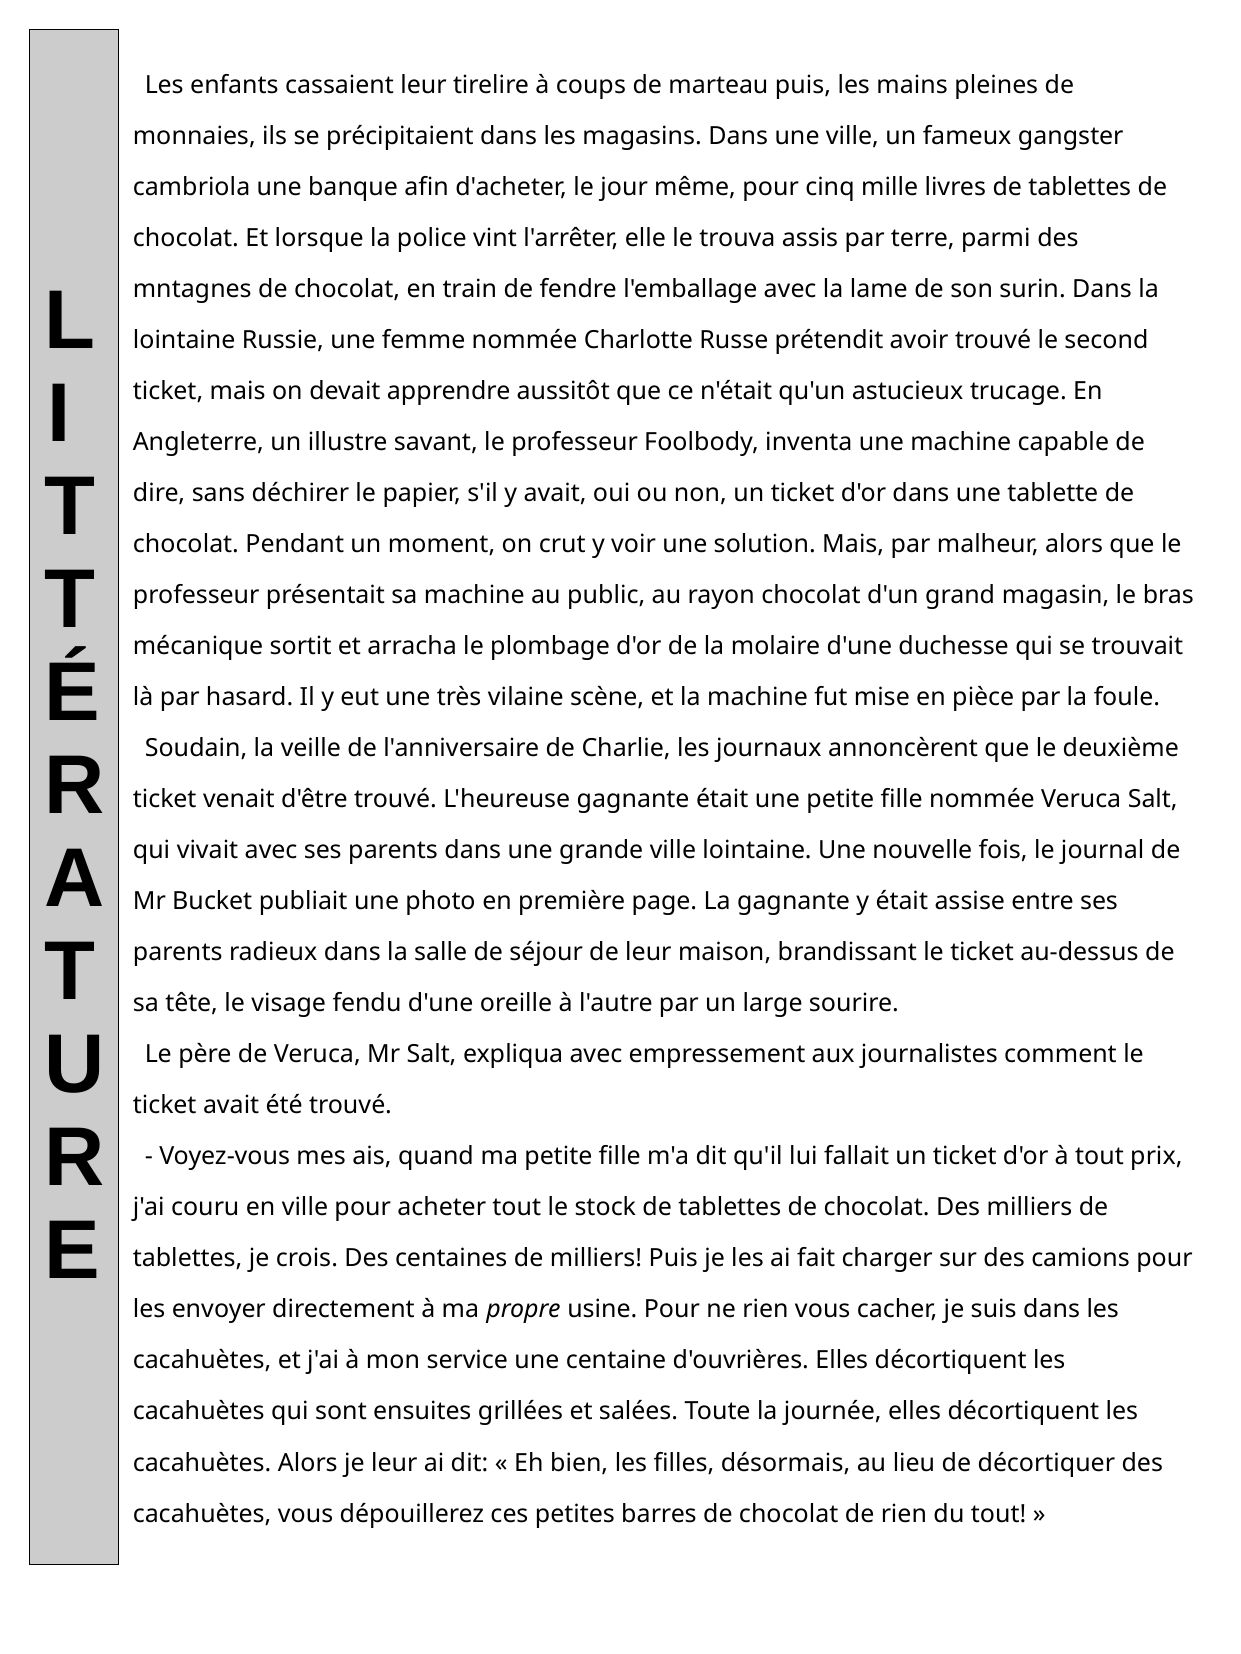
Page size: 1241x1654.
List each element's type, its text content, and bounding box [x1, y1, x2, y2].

text_box Les enfants cassaient leur tirelire à coups de marteau puis, les mains pleines de monnaies, ils se précipitaient dans les magasins. Dans une ville, un fameux gangster cambriola une banque afin d'acheter, le jour même, pour cinq mille livres de tablettes de chocolat. Et lorsque la police vint l'arrêter, elle le trouva assis par terre, parmi des mntagnes de chocolat, en train de fendre l'emballage avec la lame de son surin. Dans la lointaine Russie, une femme nommée Charlotte Russe prétendit avoir trouvé le second ticket, mais on devait apprendre aussitôt que ce n'était qu'un astucieux trucage. En Angleterre, un illustre savant, le professeur Foolbody, inventa une machine capable de dire, sans déchirer le papier, s'il y avait, oui ou non, un ticket d'or dans une tablette de chocolat. Pendant un moment, on crut y voir une solution. Mais, par malheur, alors que le professeur présentait sa machine au public, au rayon chocolat d'un grand magasin, le bras mécanique sortit et arracha le plombage d'or de la molaire d'une duchesse qui se trouvait là par hasard. Il y eut une très vilaine scène, et la machine fut mise en pièce par la foule. Soudain, la veille de l'anniversaire de Charlie, les journaux annoncèrent que le deuxième ticket venait d'être trouvé. L'heureuse gagnante était une petite fille nommée Veruca Salt, qui vivait avec ses parents dans une grande ville lointaine. Une nouvelle fois, le journal de Mr Bucket publiait une photo en première page. La gagnante y était assise entre ses parents radieux dans la salle de séjour de leur maison, brandissant le ticket au-dessus de sa tête, le visage fendu d'une oreille à l'autre par un large sourire. Le père de Veruca, Mr Salt, expliqua avec empressement aux journalistes comment le ticket avait été trouvé. - Voyez-vous mes ais, quand ma petite fille m'a dit qu'il lui fallait un ticket d'or à tout prix, j'ai couru en ville pour acheter tout le stock de tablettes de chocolat. Des milliers de tablettes, je crois. Des centaines de milliers! Puis je les ai fait charger sur des camions pour les envoyer directement à ma propre usine. Pour ne rien vous cacher, je suis dans les cacahuètes, et j'ai à mon service une centaine d'ouvrières. Elles décortiquent les cacahuètes qui sont ensuites grillées et salées. Toute la journée, elles décortiquent les cacahuètes. Alors je leur ai dit: « Eh bien, les filles, désormais, au lieu de décortiquer des cacahuètes, vous dépouillerez ces petites barres de chocolat de rien du tout! » [118, 29, 1211, 1550]
text_box [29, 29, 119, 1565]
text_box LITTÉRATURE [29, 265, 89, 1304]
